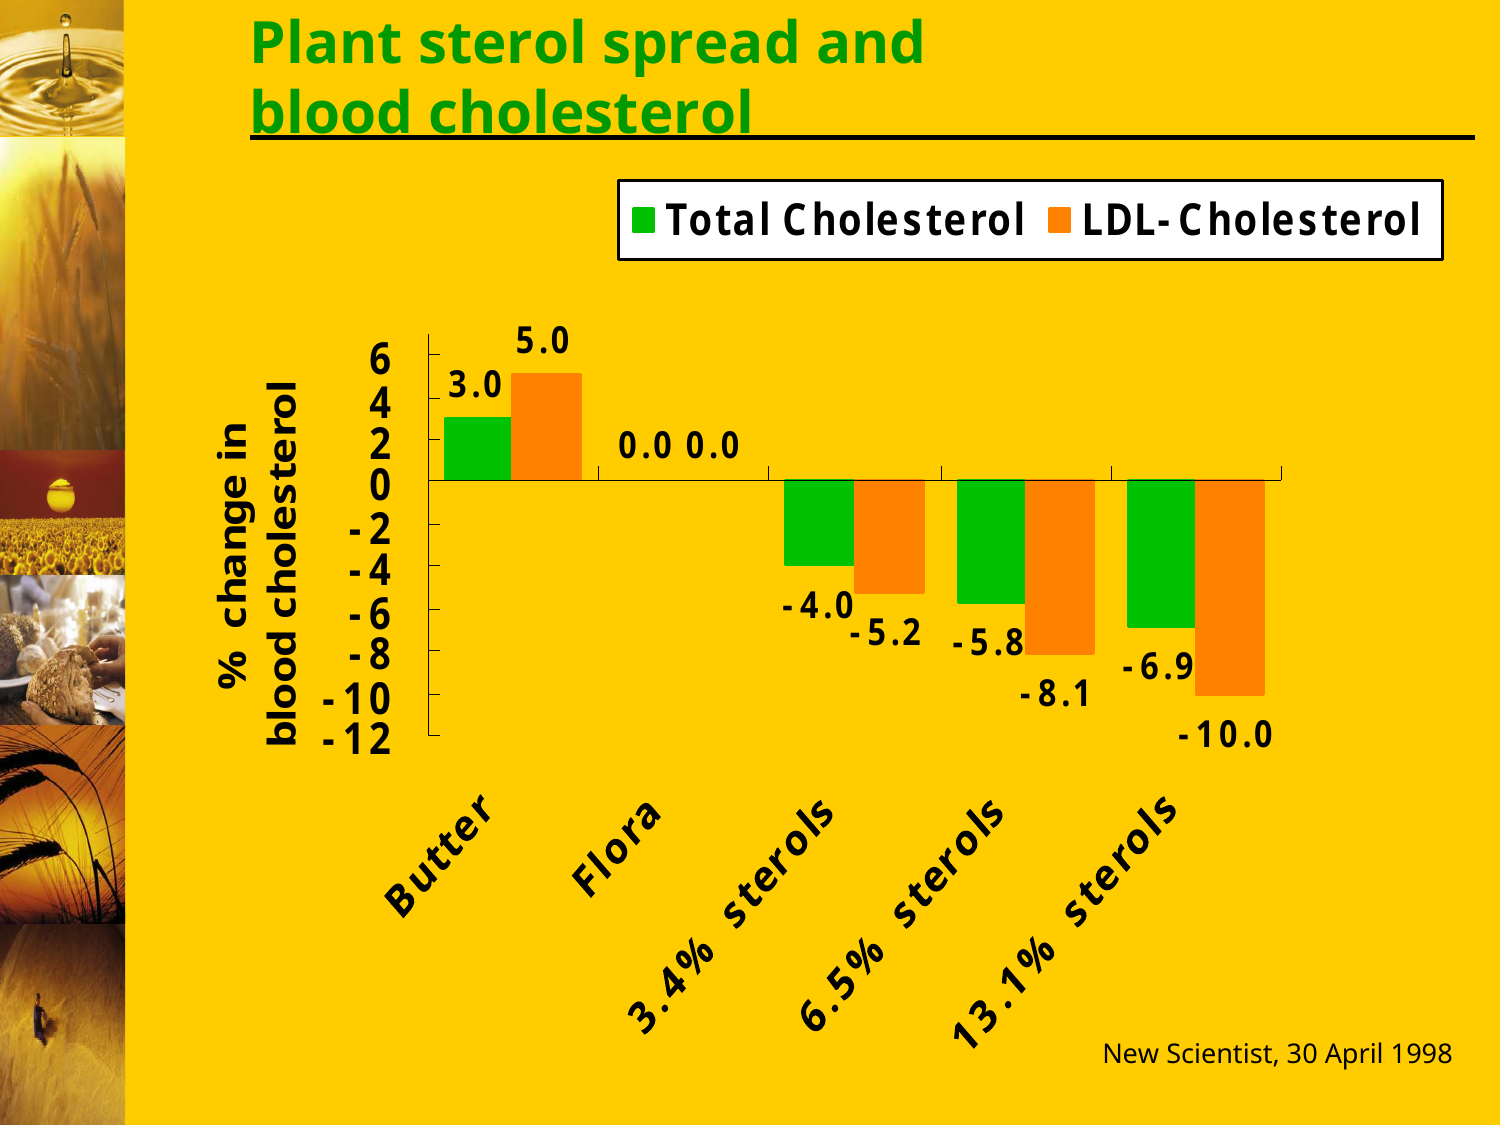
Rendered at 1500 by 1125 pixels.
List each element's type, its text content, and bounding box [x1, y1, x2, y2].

chart [0, 0, 1500, 1125]
text_box New Scientist, 30 April 1998 [1102, 1036, 1490, 1068]
